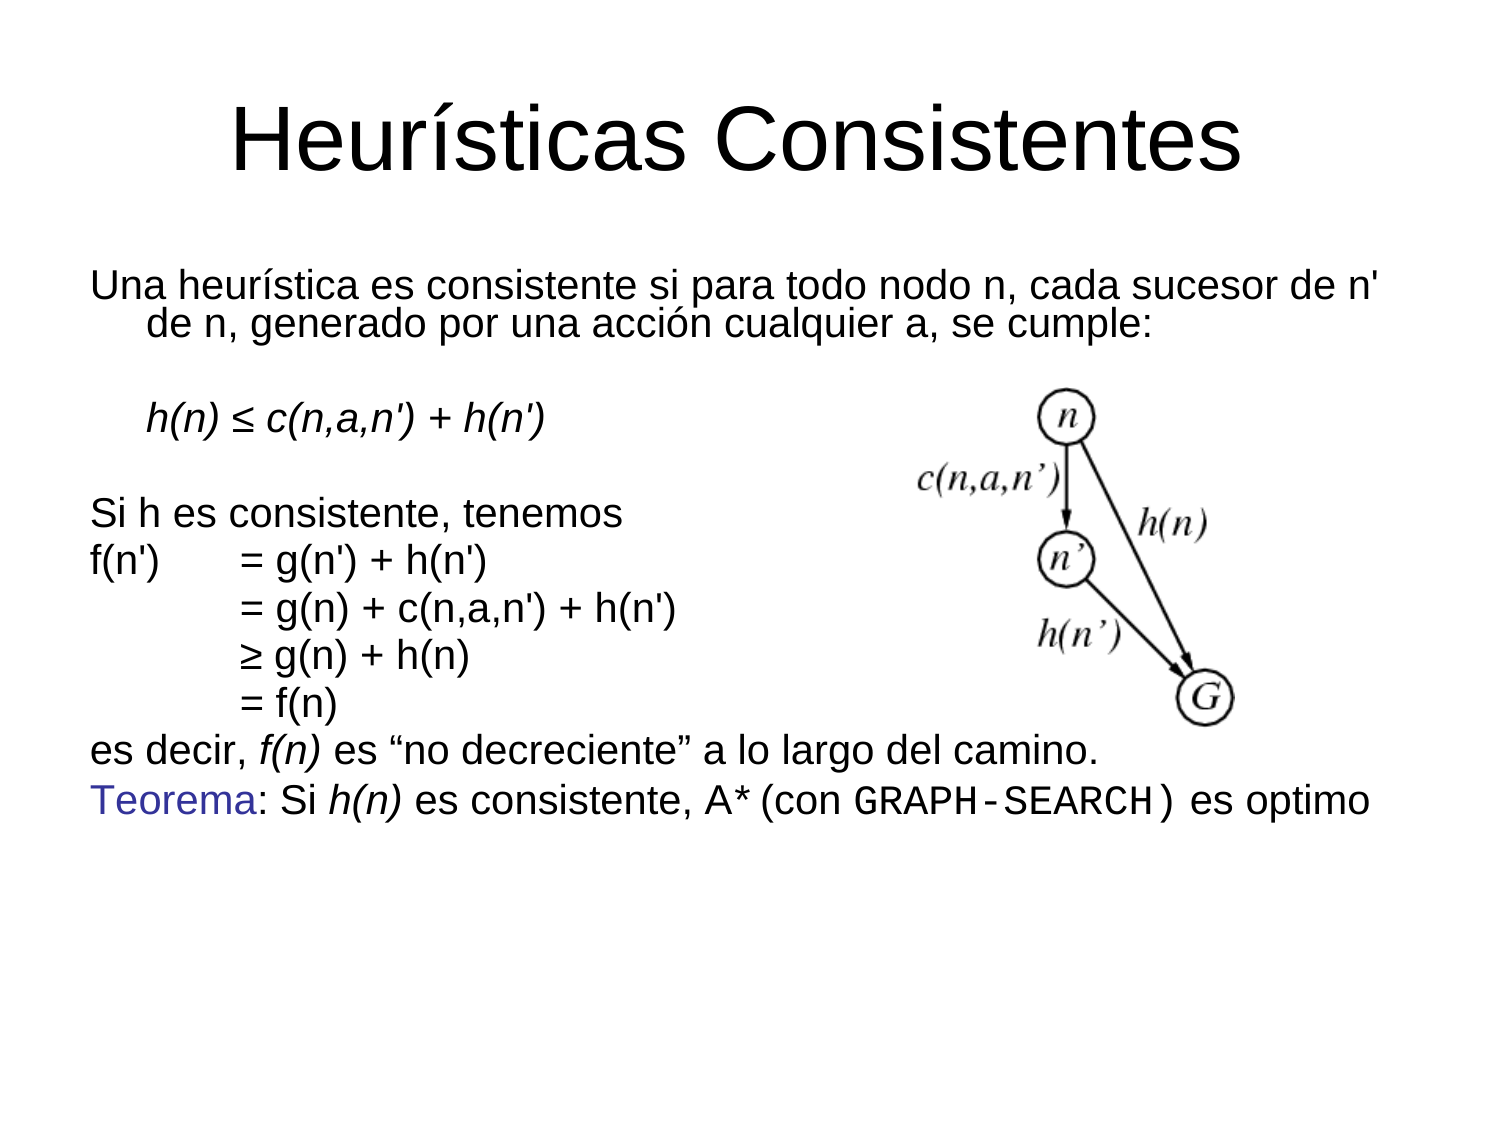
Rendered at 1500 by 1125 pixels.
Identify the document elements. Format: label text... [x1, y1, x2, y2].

list Una heurística es consistente si para todo nodo n, cada sucesor de n' de n, generado por una acción cualquier a, se cumple: h(n) ≤ c(n,a,n') + h(n') Si h es consistente, tenemos f(n') = g(n') + h(n') = g(n) + c(n,a,n') + h(n') ≥ g(n) + h(n) = f(n) es decir, f(n) es “no decreciente” a lo largo del camino. Teorema: Si h(n) es consistente, A* (con GRAPH-SEARCH) es optimo [75, 262, 1426, 1006]
picture [912, 387, 1235, 730]
title Heurísticas Consistentes [75, 45, 1426, 233]
